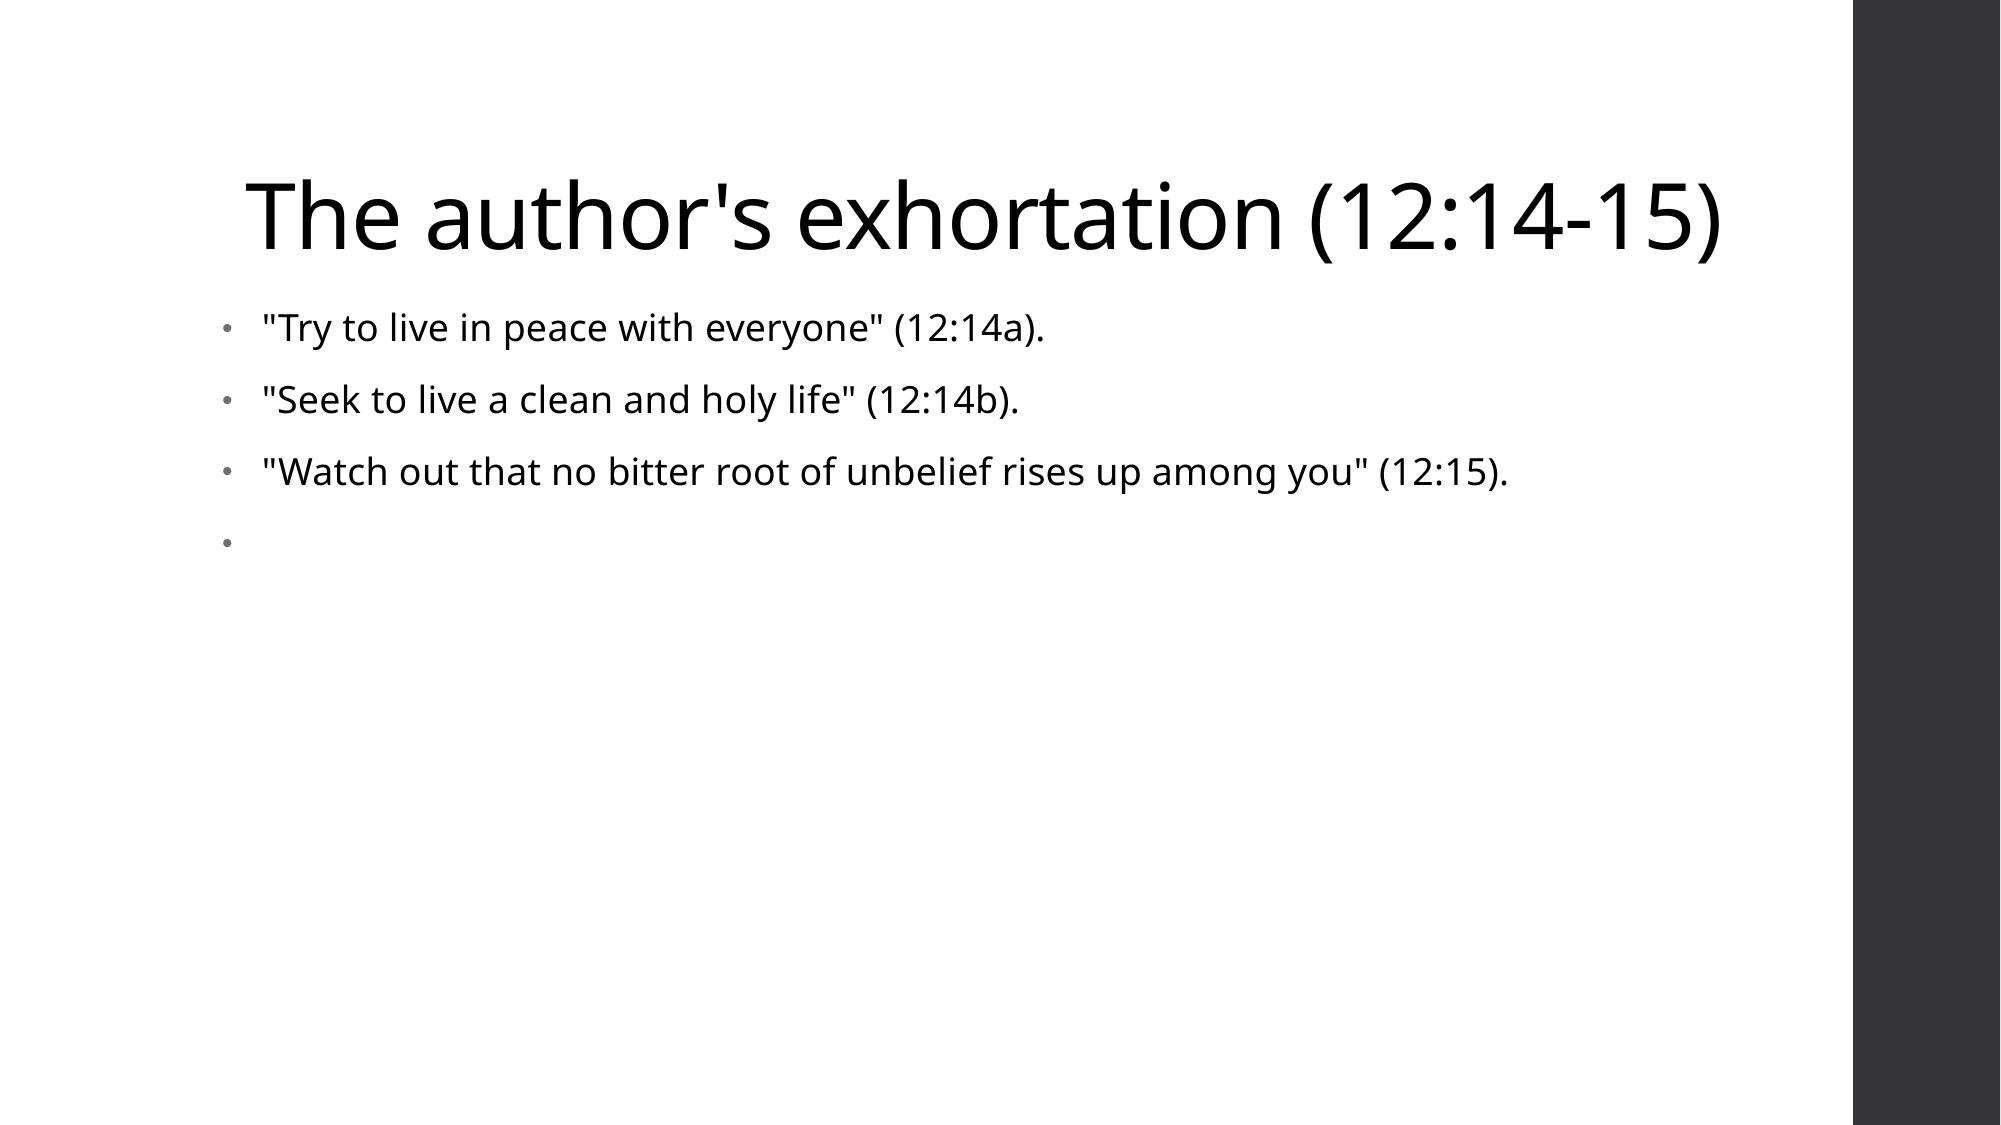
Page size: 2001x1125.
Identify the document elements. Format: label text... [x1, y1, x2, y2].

list "Try to live in peace with everyone" (12:14a). "Seek to live a clean and holy life" (12:14b). "Watch out that no bitter root of unbelief rises up among you" (12:15). [206, 299, 1617, 1014]
title The author's exhortation (12:14-15) [206, 60, 1797, 278]
